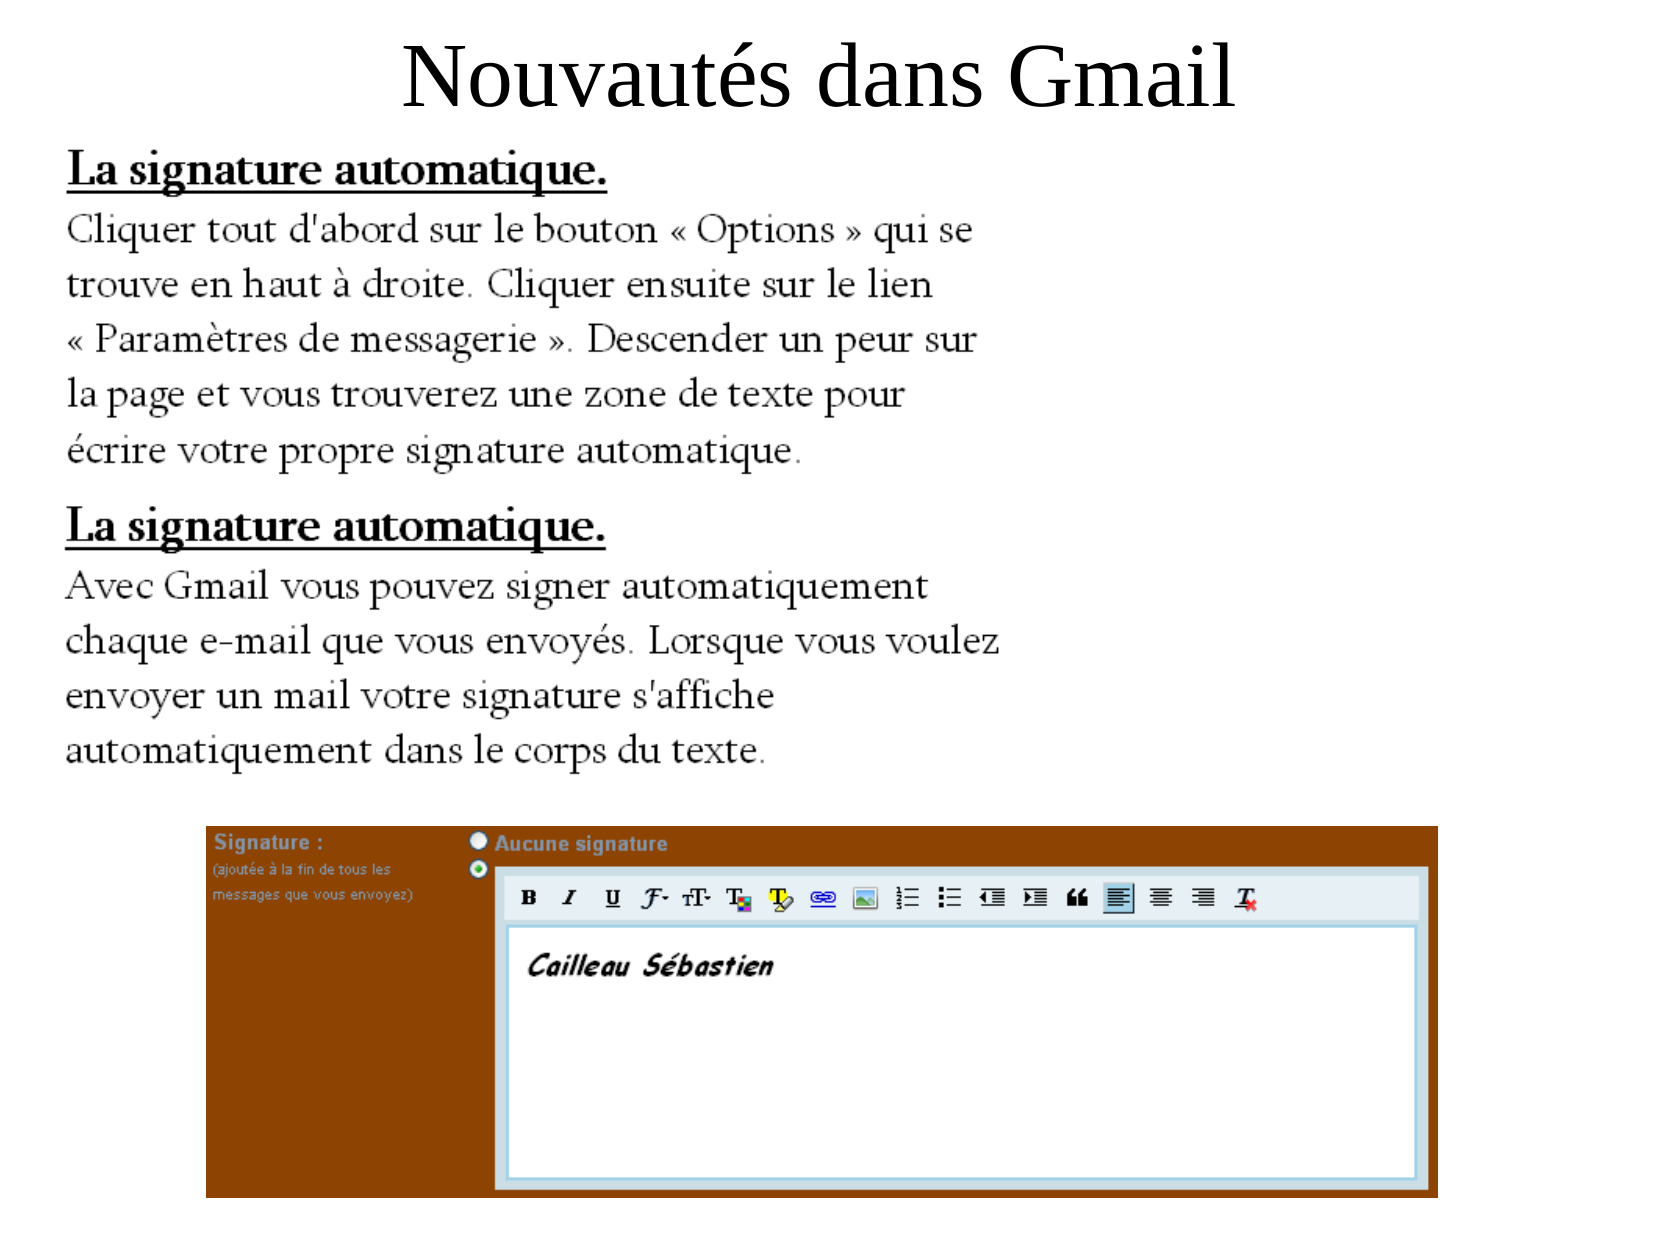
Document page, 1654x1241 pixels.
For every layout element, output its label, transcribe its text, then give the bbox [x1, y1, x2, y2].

picture [59, 502, 1033, 782]
title Nouvautés dans Gmail [118, 0, 1522, 194]
picture [59, 147, 1025, 493]
picture [206, 826, 1438, 1198]
